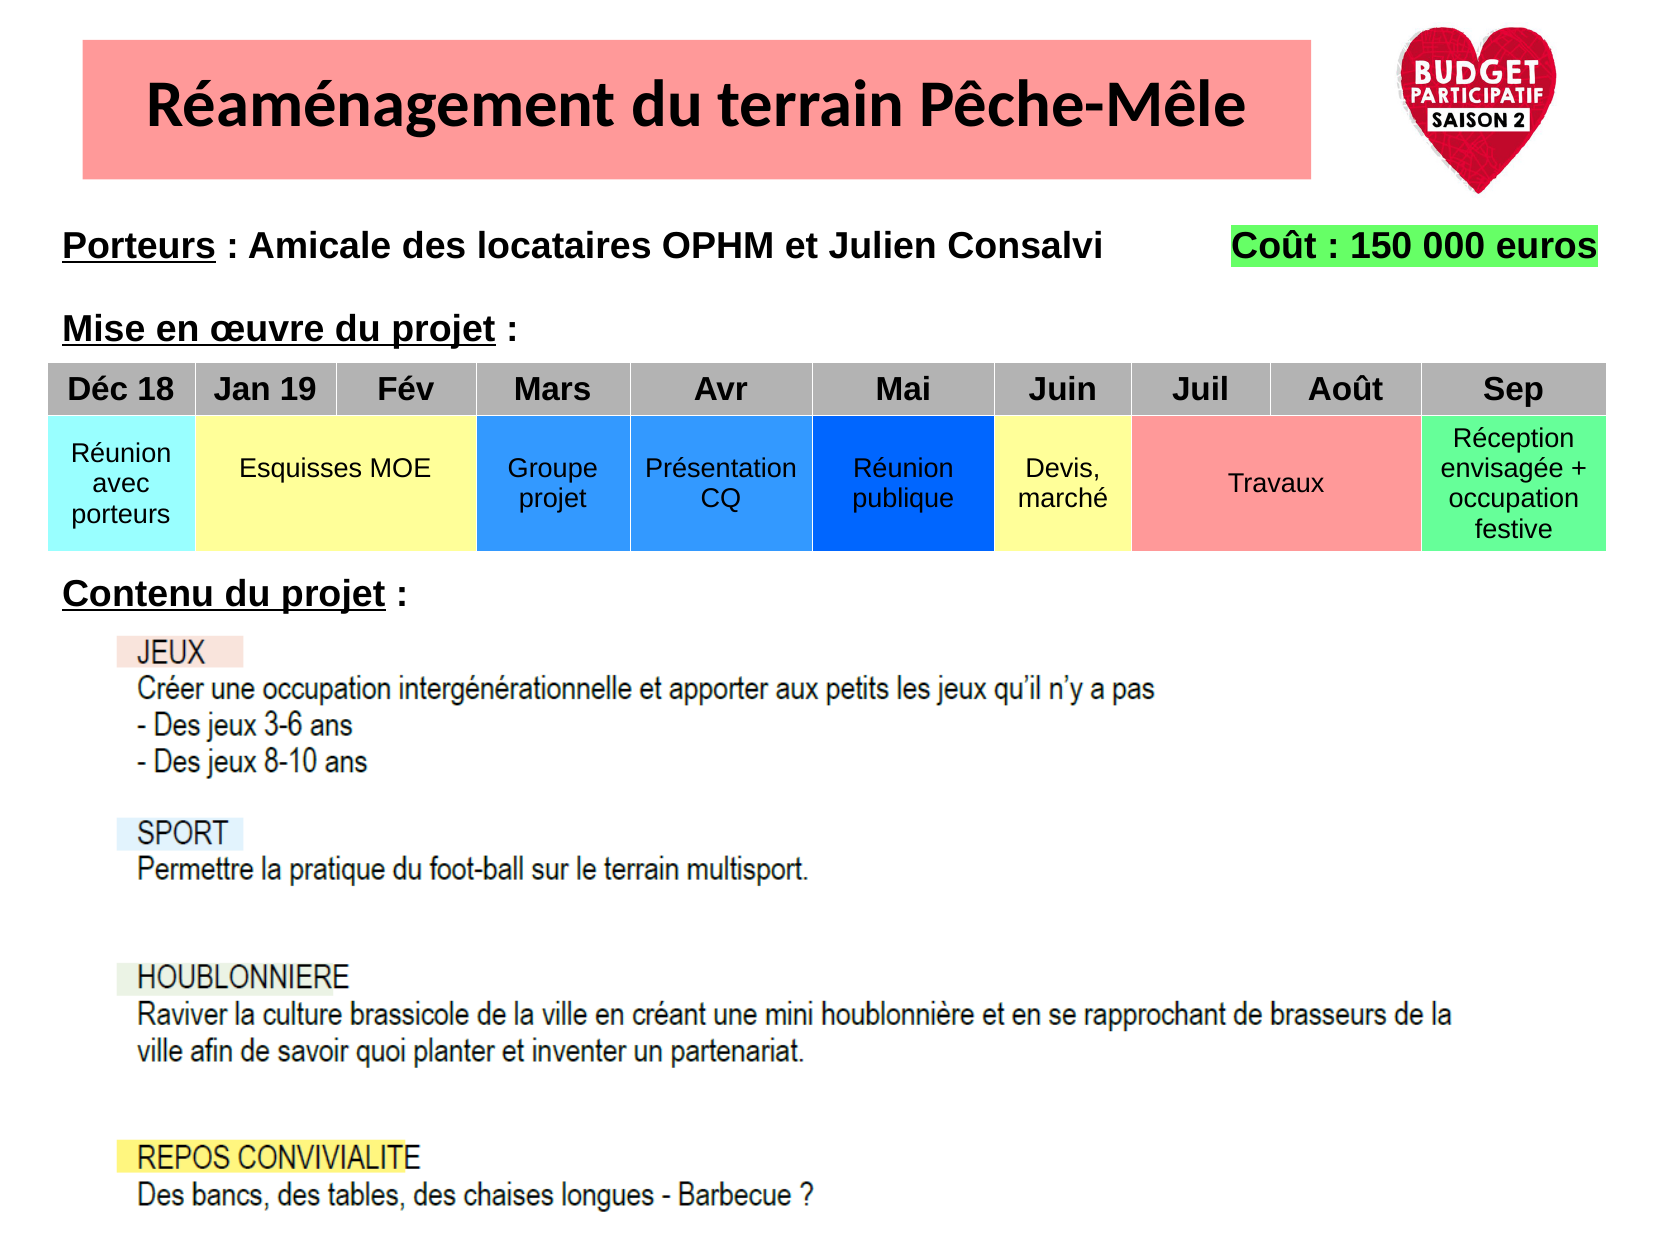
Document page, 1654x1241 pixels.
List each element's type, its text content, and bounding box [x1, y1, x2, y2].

picture [1349, 22, 1607, 200]
table_cell Esquisses MOE [196, 416, 476, 551]
table_header Avr [631, 363, 812, 415]
table_header Mai [813, 363, 994, 415]
table_cell Réunion publique [813, 416, 994, 551]
text_box Porteurs : Amicale des locataires OPHM et Julien Consalvi [47, 217, 1241, 319]
table_header Jan 19 [196, 363, 336, 415]
table_header Juil [1132, 363, 1270, 415]
title Réaménagement du terrain Pêche-Mêle [82, 39, 1312, 180]
text_box Contenu du projet : [47, 565, 532, 648]
table_header Mars [477, 363, 630, 415]
table_header Sep [1422, 363, 1606, 415]
table_header Déc 18 [48, 363, 195, 415]
table_cell Groupe projet [477, 416, 630, 551]
table_cell Travaux [1132, 416, 1421, 551]
table_cell Présentation CQ [631, 416, 812, 551]
table_cell Réunion avec porteurs [48, 416, 195, 551]
table_header Juin [995, 363, 1131, 415]
table_header Août [1271, 363, 1421, 415]
table_cell Devis, marché [995, 416, 1131, 551]
text_box Mise en œuvre du projet : [47, 319, 745, 362]
table_cell Réception envisagée + occupation festive [1422, 416, 1606, 551]
picture [82, 625, 1453, 1215]
text_box Coût : 150 000 euros [1241, 217, 1642, 319]
table_header Fév [337, 363, 476, 415]
